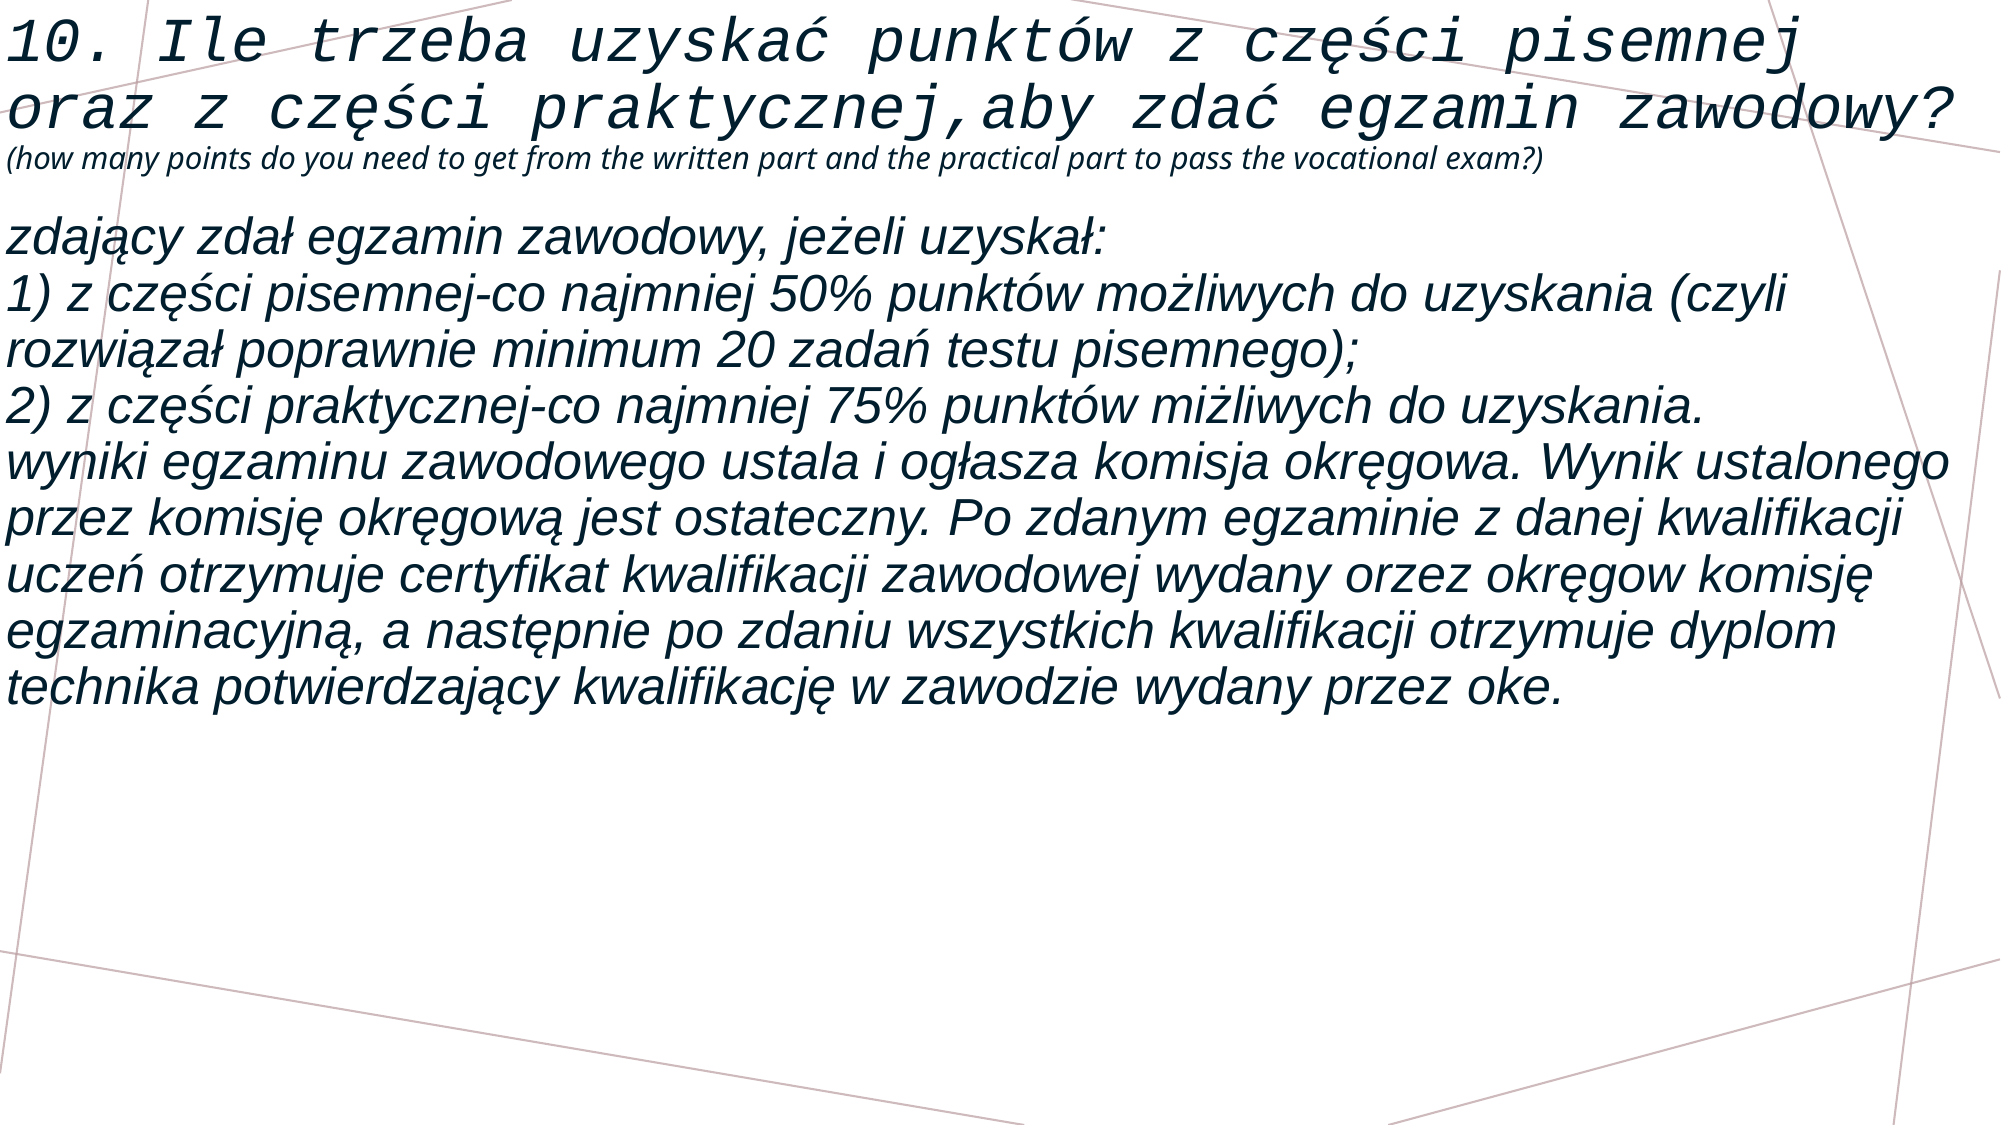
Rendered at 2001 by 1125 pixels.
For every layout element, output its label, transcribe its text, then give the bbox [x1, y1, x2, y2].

title 10. Ile trzeba uzyskać punktów z części pisemnej oraz z części praktycznej,aby zdać egzamin zawodowy? (how many points do you need to get from the written part and the practical part to pass the vocational exam?) zdający zdał egzamin zawodowy, jeżeli uzyskał: 1) z części pisemnej-co najmniej 50% punktów możliwych do uzyskania (czyli rozwiązał poprawnie minimum 20 zadań testu pisemnego); 2) z części praktycznej-co najmniej 75% punktów miżliwych do uzyskania. wyniki egzaminu zawodowego ustala i ogłasza komisja okręgowa. Wynik ustalonego przez komisję okręgową jest ostateczny. Po zdanym egzaminie z danej kwalifikacji uczeń otrzymuje certyfikat kwalifikacji zawodowej wydany orzez okręgow komisję egzaminacyjną, a następnie po zdaniu wszystkich kwalifikacji otrzymuje dyplom technika potwierdzający kwalifikację w zawodzie wydany przez oke. [0, 0, 1973, 1125]
